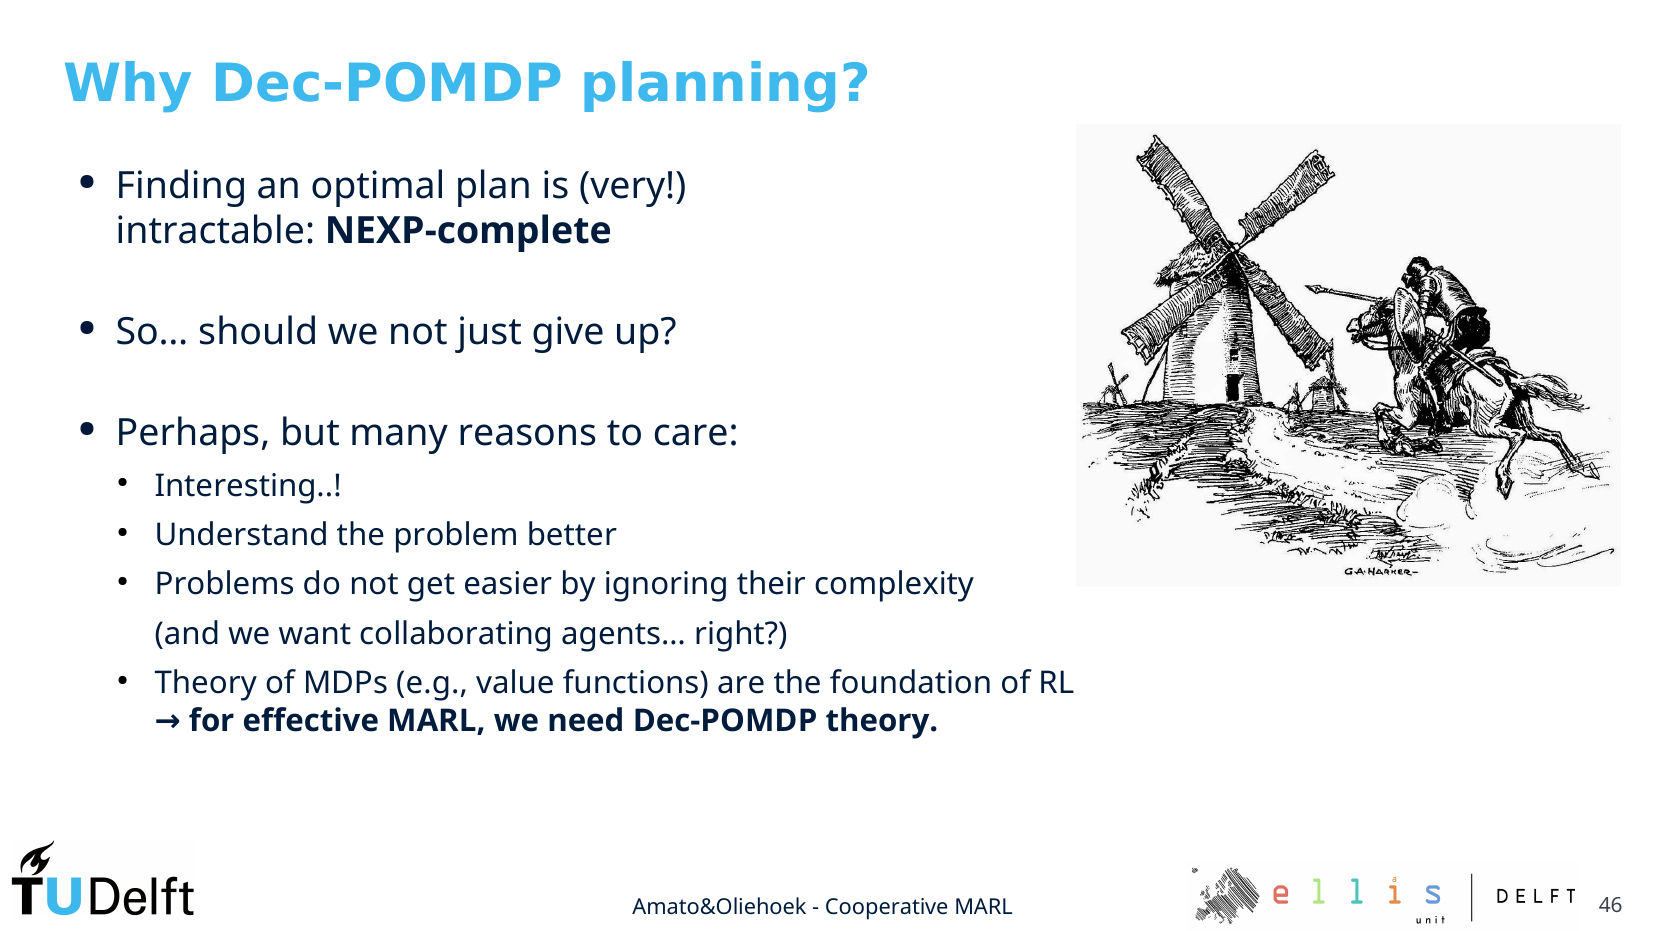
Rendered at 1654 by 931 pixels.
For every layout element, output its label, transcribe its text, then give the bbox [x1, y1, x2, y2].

title Why Dec-POMDP planning? [63, 12, 1571, 112]
picture [1076, 124, 1621, 587]
picture [1186, 860, 1580, 931]
picture [11, 840, 195, 917]
list Finding an optimal plan is (very!) intractable: NEXP-complete So… should we not just give up? Perhaps, but many reasons to care: Interesting..! Understand the problem better Problems do not get easier by ignoring their complexity (and we want collaborating agents… right?) Theory of MDPs (e.g., value functions) are the foundation of RL → for effective MARL, we need Dec-POMDP theory. [63, 161, 1571, 776]
